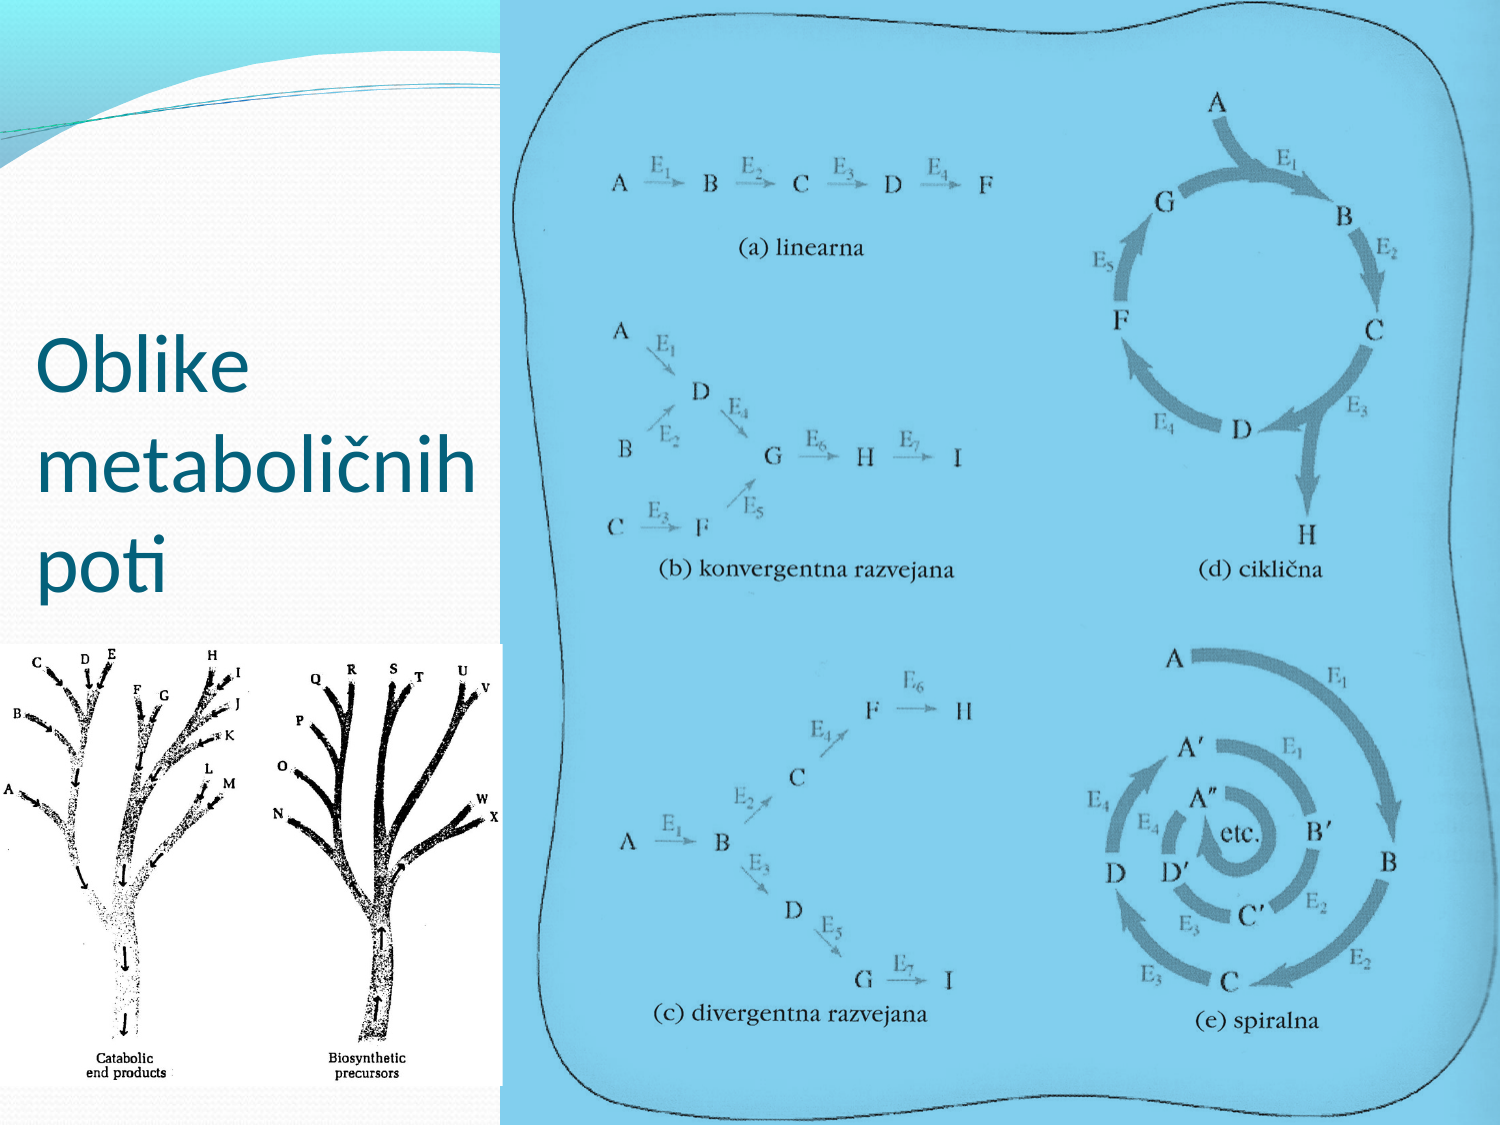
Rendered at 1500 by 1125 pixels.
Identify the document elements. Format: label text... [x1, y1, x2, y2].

title Oblike metaboličnih poti [35, 301, 493, 610]
picture [0, 0, 1500, 1125]
text_box [0, 644, 503, 1086]
